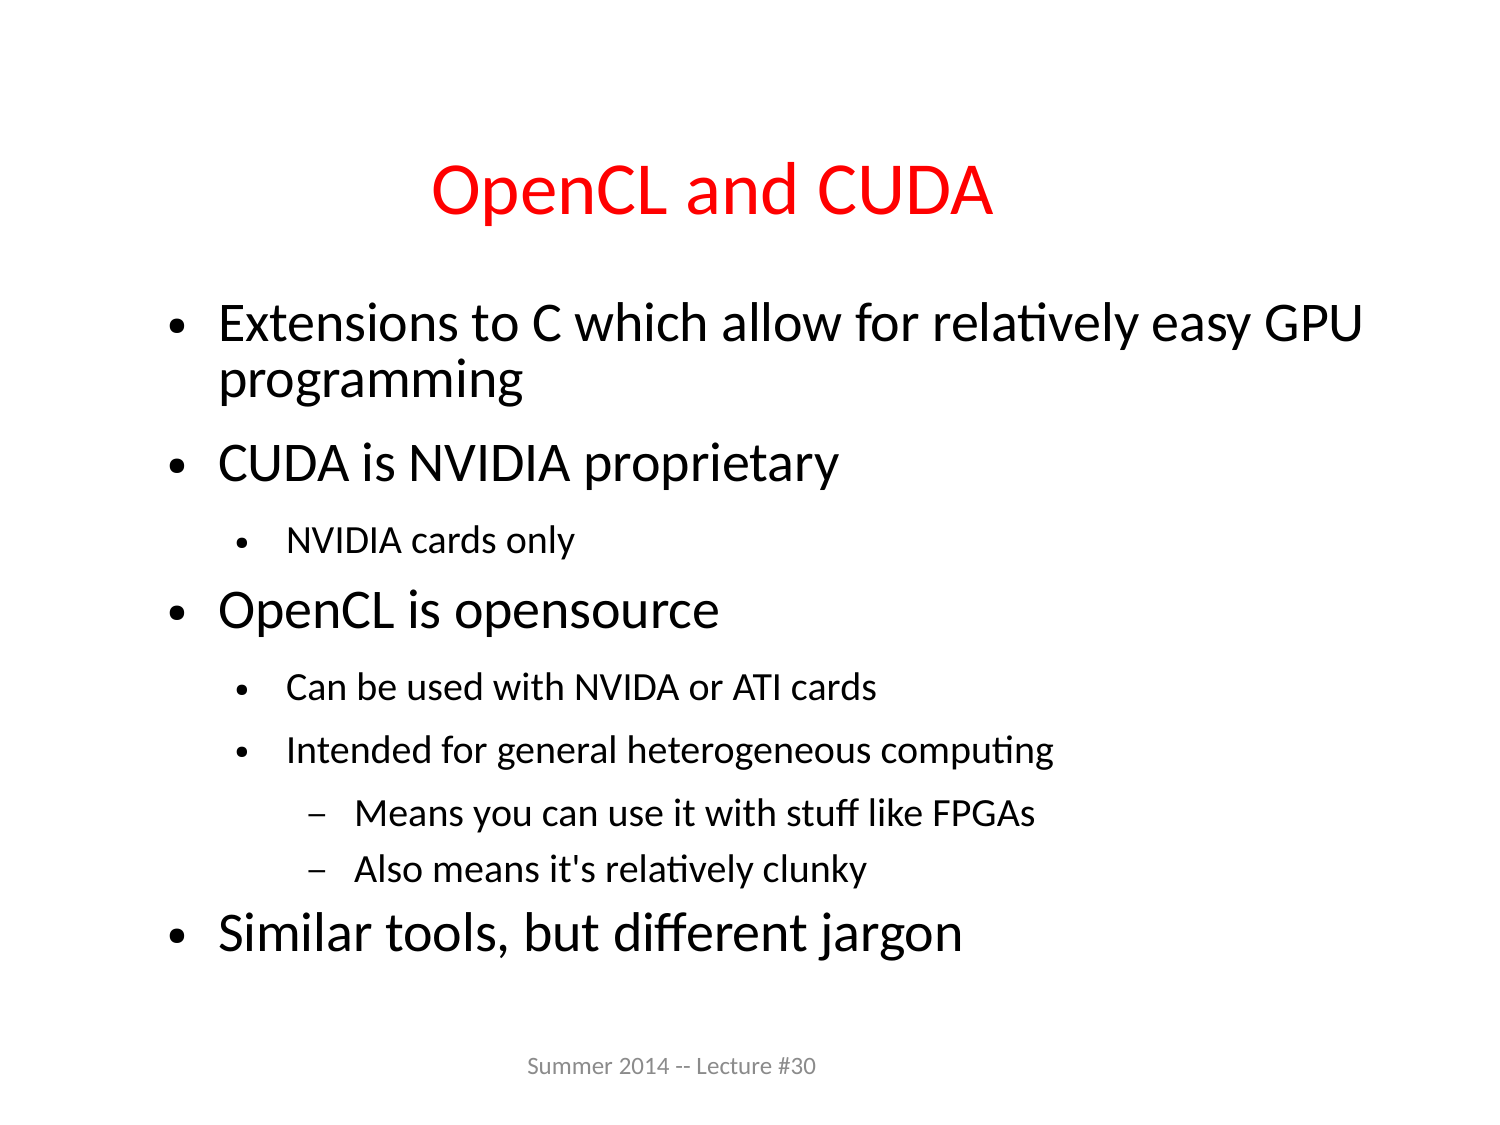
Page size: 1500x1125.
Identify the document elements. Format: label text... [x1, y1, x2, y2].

title OpenCL and CUDA [75, 75, 1351, 317]
list Extensions to C which allow for relatively easy GPU programming CUDA is NVIDIA proprietary NVIDIA cards only OpenCL is opensource Can be used with NVIDA or ATI cards Intended for general heterogeneous computing Means you can use it with stuff like FPGAs Also means it's relatively clunky Similar tools, but different jargon [150, 299, 1426, 976]
